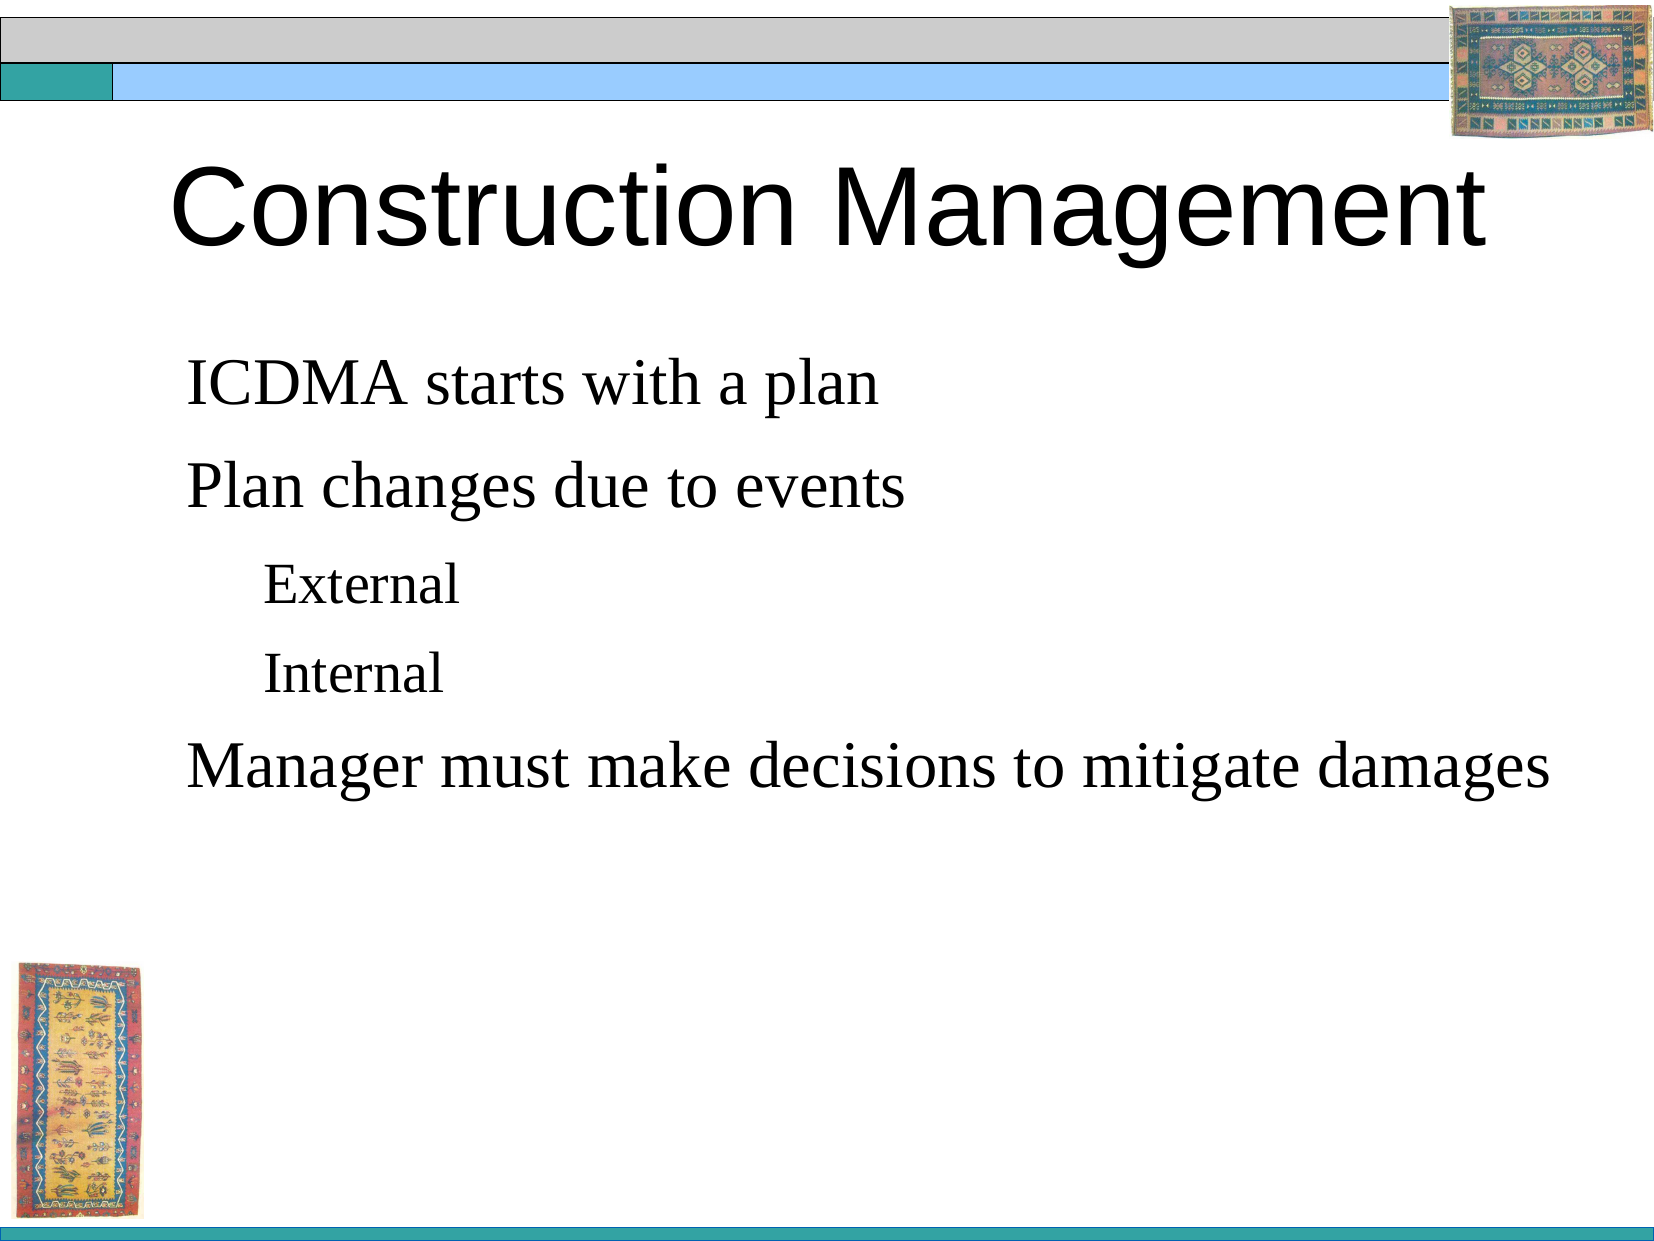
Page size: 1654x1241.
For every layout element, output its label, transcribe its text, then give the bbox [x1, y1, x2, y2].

title Construction Management [121, 110, 1534, 303]
picture [1449, 5, 1654, 139]
list ICDMA starts with a plan Plan changes due to events External Internal Manager must make decisions to mitigate damages [168, 344, 1581, 1127]
picture [12, 962, 144, 1219]
